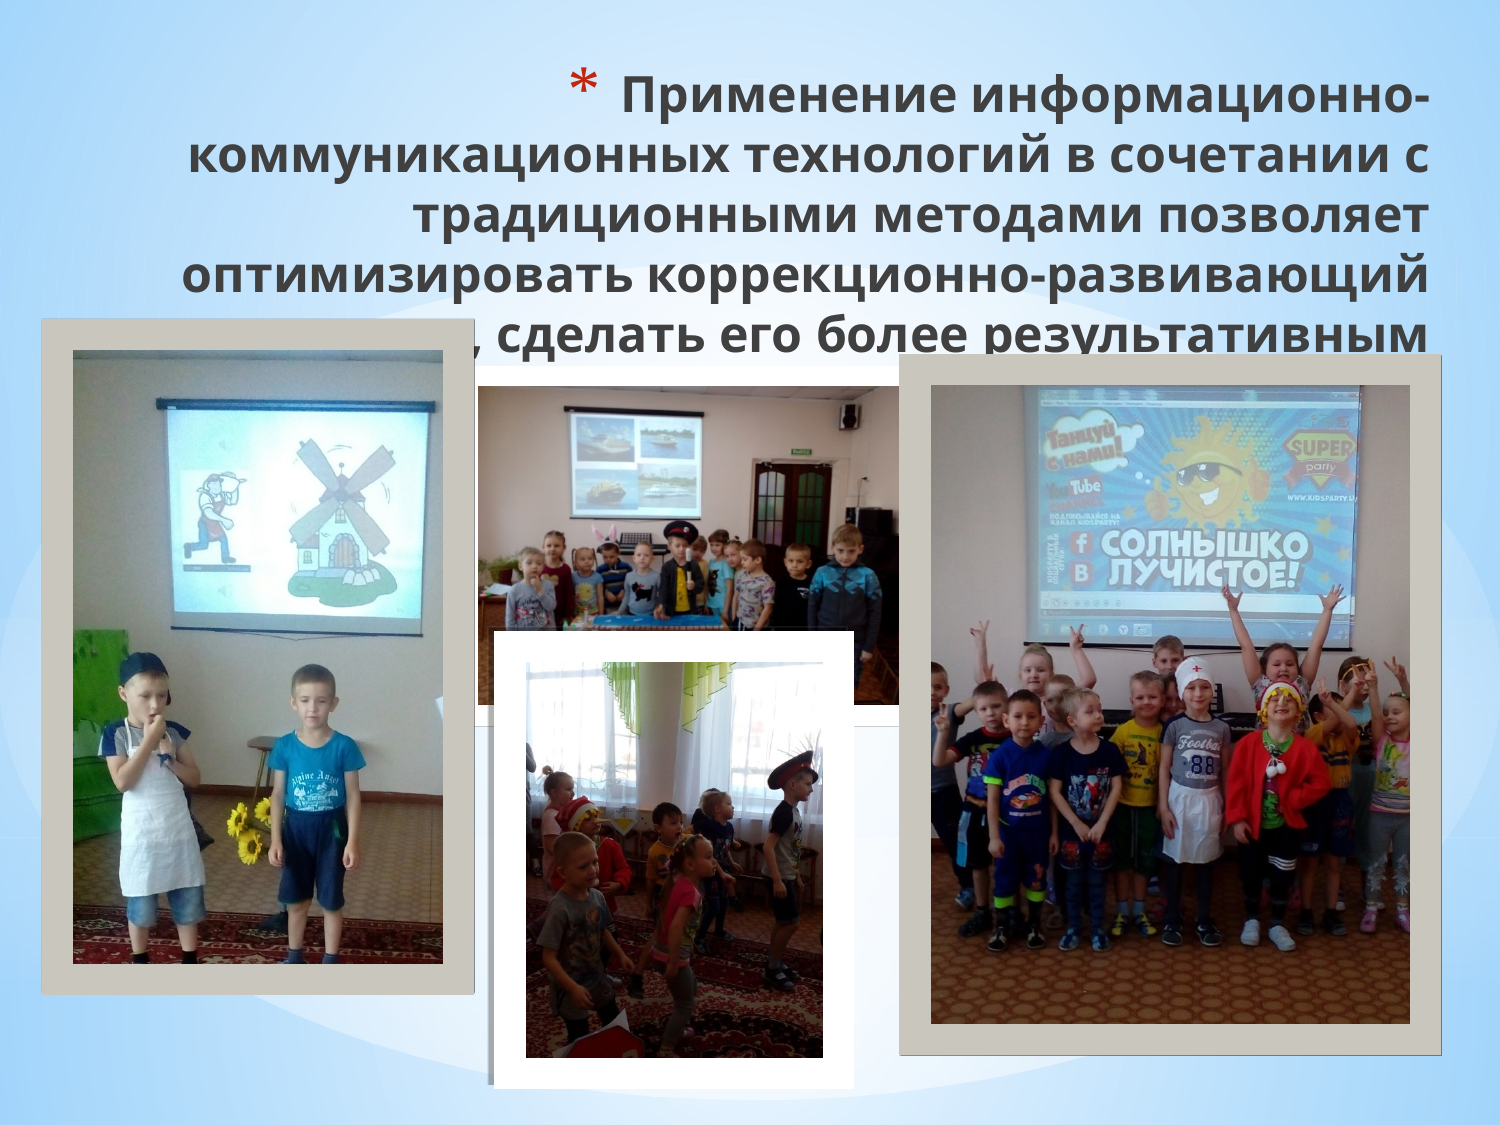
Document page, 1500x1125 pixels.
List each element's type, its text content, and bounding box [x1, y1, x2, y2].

picture [930, 385, 1410, 1025]
title Применение информационно-коммуникационных технологий в сочетании с традиционными методами позволяет оптимизировать коррекционно-развивающий процесс, сделать его более результативным [70, 54, 1446, 219]
picture [478, 386, 899, 705]
picture [73, 349, 443, 964]
picture [525, 662, 823, 1059]
